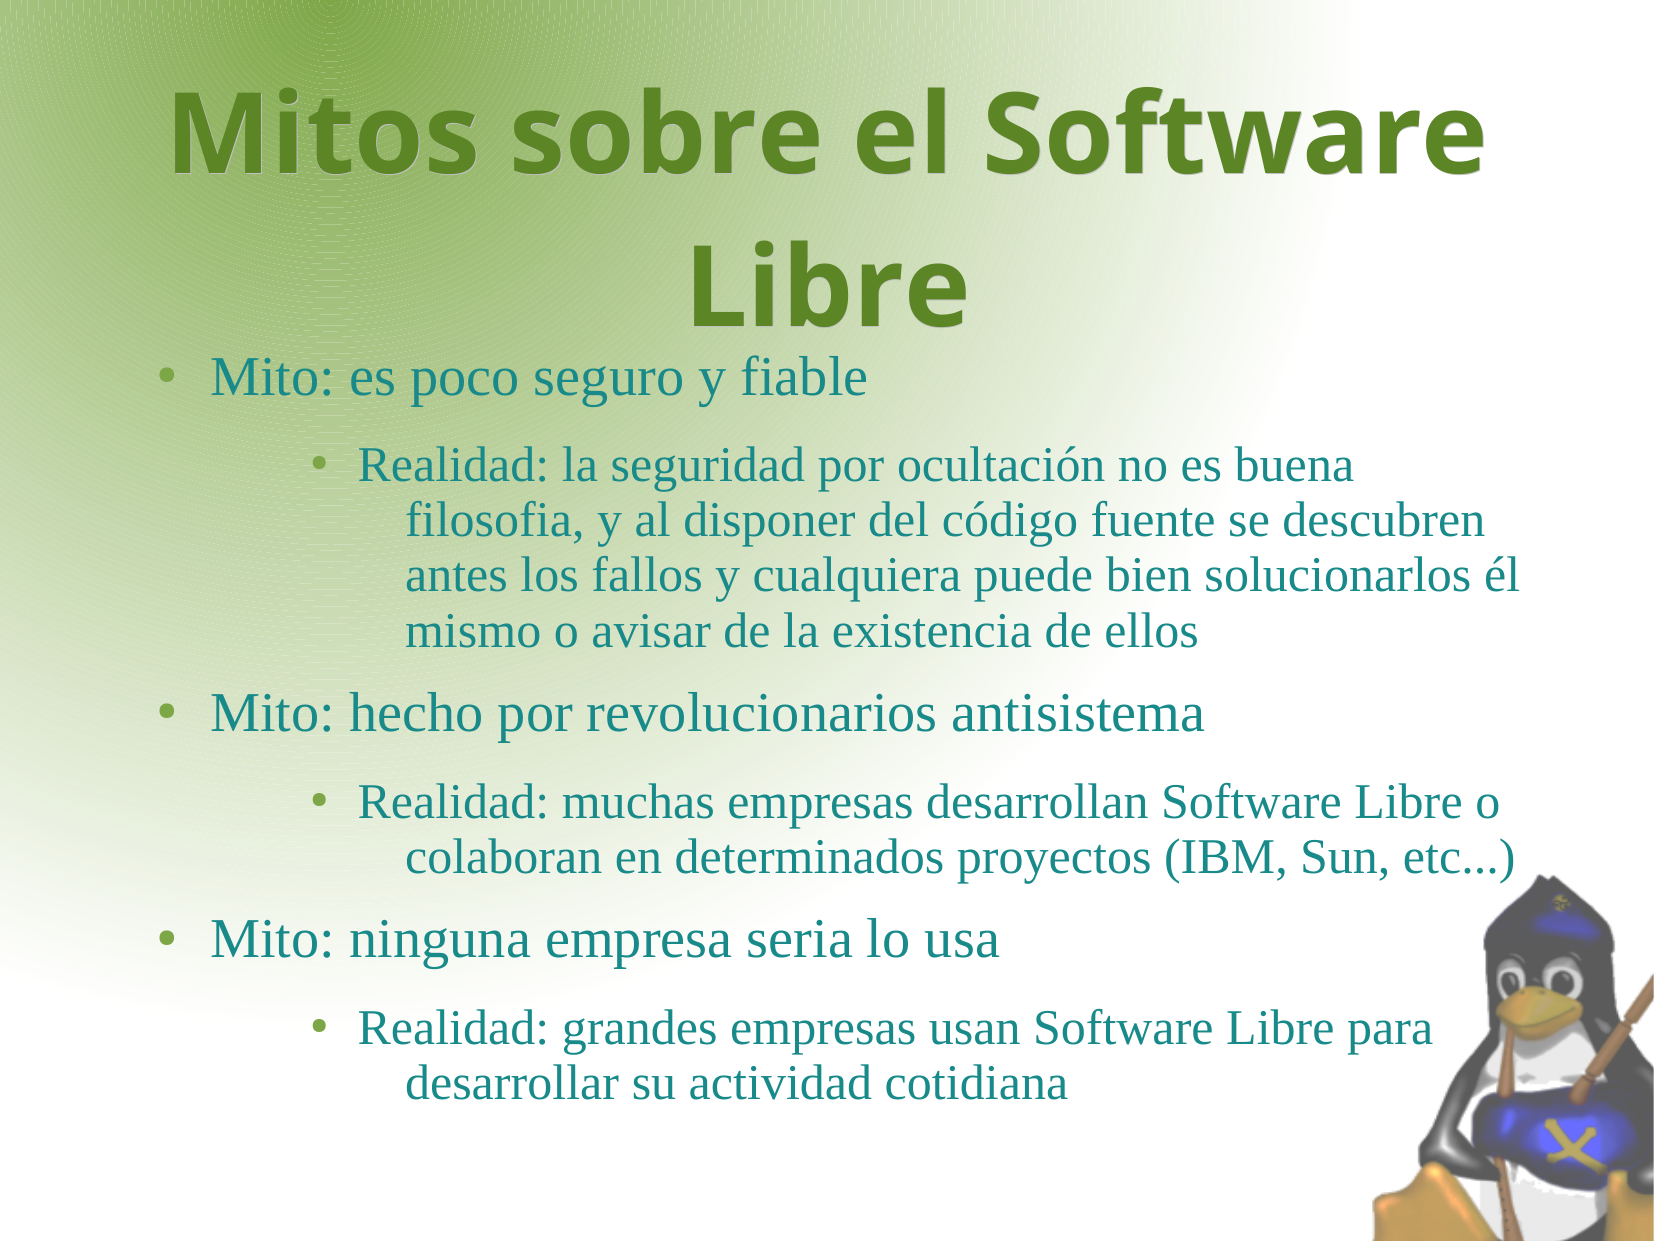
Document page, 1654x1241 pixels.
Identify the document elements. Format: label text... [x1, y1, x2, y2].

list Mito: es poco seguro y fiable Realidad: la seguridad por ocultación no es buena filosofia, y al disponer del código fuente se descubren antes los fallos y cualquiera puede bien solucionarlos él mismo o avisar de la existencia de ellos Mito: hecho por revolucionarios antisistema Realidad: muchas empresas desarrollan Software Libre o colaboran en determinados proyectos (IBM, Sun, etc...) Mito: ninguna empresa seria lo usa Realidad: grandes empresas usan Software Libre para desarrollar su actividad cotidiana [121, 344, 1534, 1170]
picture [1364, 874, 1654, 1241]
title Mitos sobre el Software Libre [121, 102, 1534, 311]
